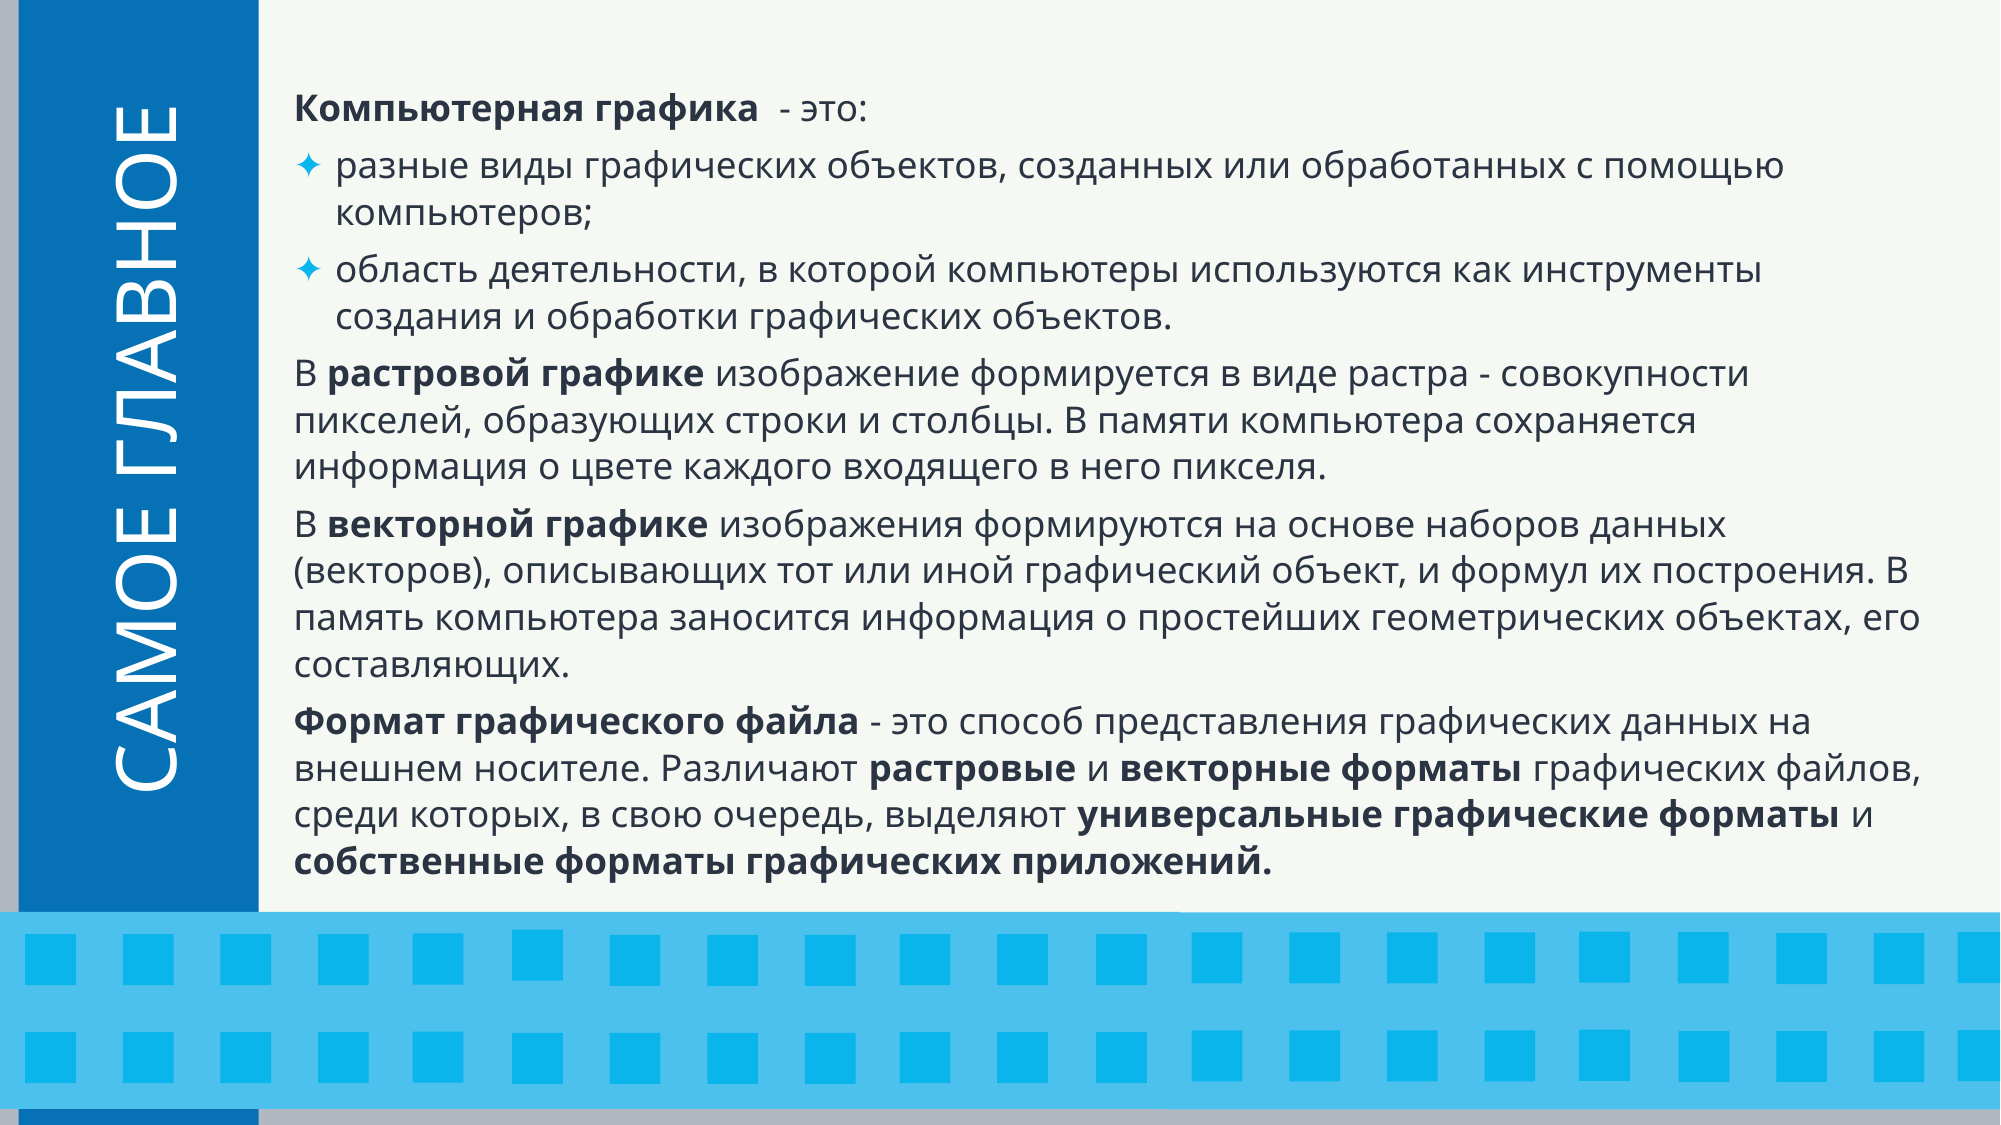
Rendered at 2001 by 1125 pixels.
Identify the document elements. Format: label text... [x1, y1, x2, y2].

text_box Компьютерная графика - это: разные виды графических объектов, созданных или обработанных с помощью компьютеров; область деятельности, в которой компьютеры используются как инструменты создания и обработки графических объектов. В растровой графике изображение формируется в виде растра - совокупности пикселей, образующих строки и столбцы. В памяти компьютера сохраняется информация о цвете каждого входящего в него пикселя. В векторной графике изображения формируются на основе наборов данных (векторов), описывающих тот или иной графический объект, и формул их построения. В память компьютера заносится информация о простейших геометрических объектах, его составляющих. Формат графического файла - это способ представления графических данных на внешнем носителе. Различают растровые и векторные форматы графических файлов, среди которых, в свою очередь, выделяют универсальные графические форматы и собственные форматы графических приложений. [276, 74, 1951, 892]
